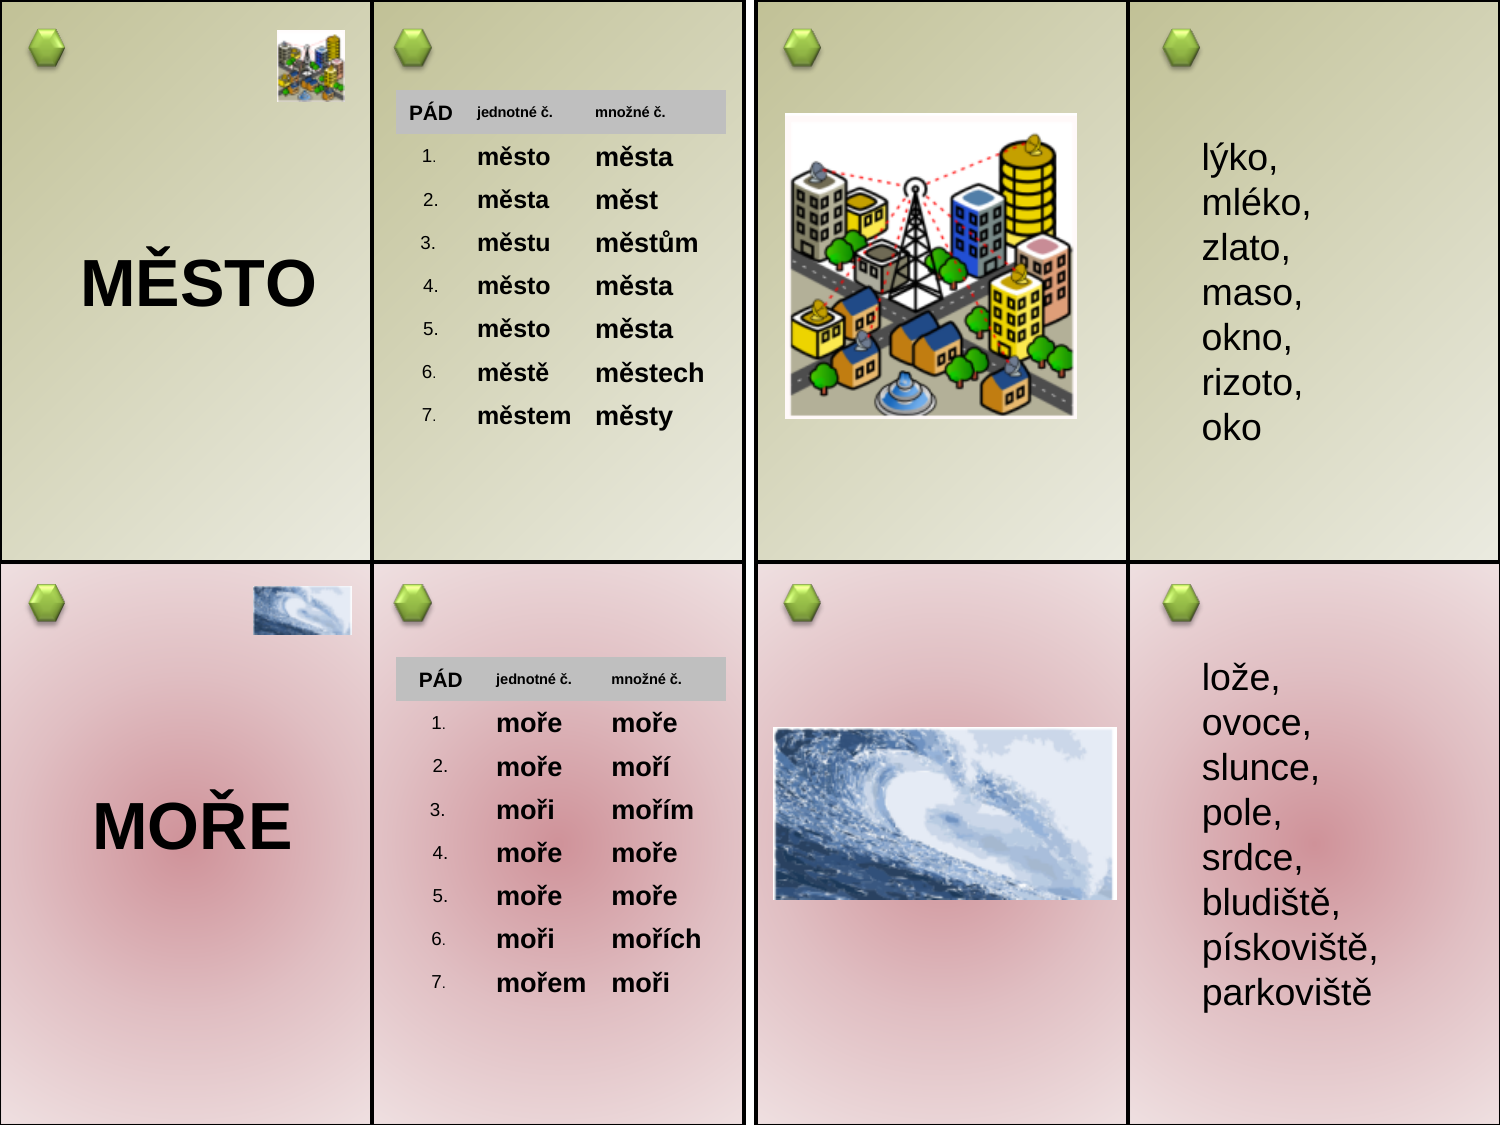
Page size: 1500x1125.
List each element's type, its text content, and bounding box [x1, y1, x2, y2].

table_cell moře [601, 701, 726, 744]
table_header PÁD [396, 90, 466, 134]
table_cell 6. [396, 916, 486, 960]
table_cell 1. [396, 701, 486, 744]
table_header jednotné č. [486, 657, 601, 701]
table_cell 3. [396, 220, 466, 263]
text_box MOŘE [77, 774, 308, 871]
table_cell moře [486, 701, 601, 744]
table_cell město [466, 263, 585, 306]
table_cell města [466, 177, 585, 220]
table_cell 5. [396, 873, 486, 916]
picture [385, 24, 441, 79]
picture [0, 559, 747, 1125]
text_box [755, 0, 1500, 559]
text_box [0, 0, 745, 559]
table_cell 6. [396, 350, 466, 393]
picture [753, 559, 1500, 1125]
table_header množné č. [585, 90, 726, 134]
table_cell moře [486, 830, 601, 873]
table_cell 1. [396, 134, 466, 177]
table_cell městu [466, 220, 585, 263]
table_cell moře [601, 873, 726, 916]
picture [19, 24, 74, 79]
table_header množné č. [601, 657, 726, 701]
picture [774, 24, 830, 79]
table_cell 4. [396, 830, 486, 873]
table_cell moři [486, 916, 601, 960]
table_cell města [585, 263, 726, 306]
table_cell mořem [486, 960, 601, 1003]
table_cell moře [486, 744, 601, 787]
table_cell městy [585, 393, 726, 436]
table_cell 7. [396, 393, 466, 436]
table_cell 5. [396, 306, 466, 350]
table_cell moři [486, 787, 601, 830]
table_cell městech [585, 350, 726, 393]
table_cell městě [466, 350, 585, 393]
picture [277, 30, 345, 102]
table_cell moře [601, 830, 726, 873]
picture [785, 113, 1077, 419]
table_cell měst [585, 177, 726, 220]
table_cell mořím [601, 787, 726, 830]
picture [1153, 24, 1209, 79]
table_cell města [585, 134, 726, 177]
table_cell města [585, 306, 726, 350]
table_cell moři [601, 960, 726, 1003]
table_cell 2. [396, 744, 486, 787]
table_cell město [466, 134, 585, 177]
table_cell moře [486, 873, 601, 916]
table_cell město [466, 306, 585, 350]
table_cell 7. [396, 960, 486, 1003]
table_header PÁD [396, 657, 486, 701]
text_box lýko, mléko, zlato, maso, okno, rizoto, oko [1186, 125, 1388, 456]
text_box lože, ovoce, slunce, pole, srdce, bludiště, pískoviště, parkoviště [1187, 645, 1400, 1021]
table_cell městem [466, 393, 585, 436]
table_cell mořích [601, 916, 726, 960]
text_box MĚSTO [65, 231, 333, 328]
table_cell 3. [396, 787, 486, 830]
table_cell 2. [396, 177, 466, 220]
table_cell moří [601, 744, 726, 787]
table_cell městům [585, 220, 726, 263]
table_header jednotné č. [466, 90, 585, 134]
table_cell 4. [396, 263, 466, 306]
